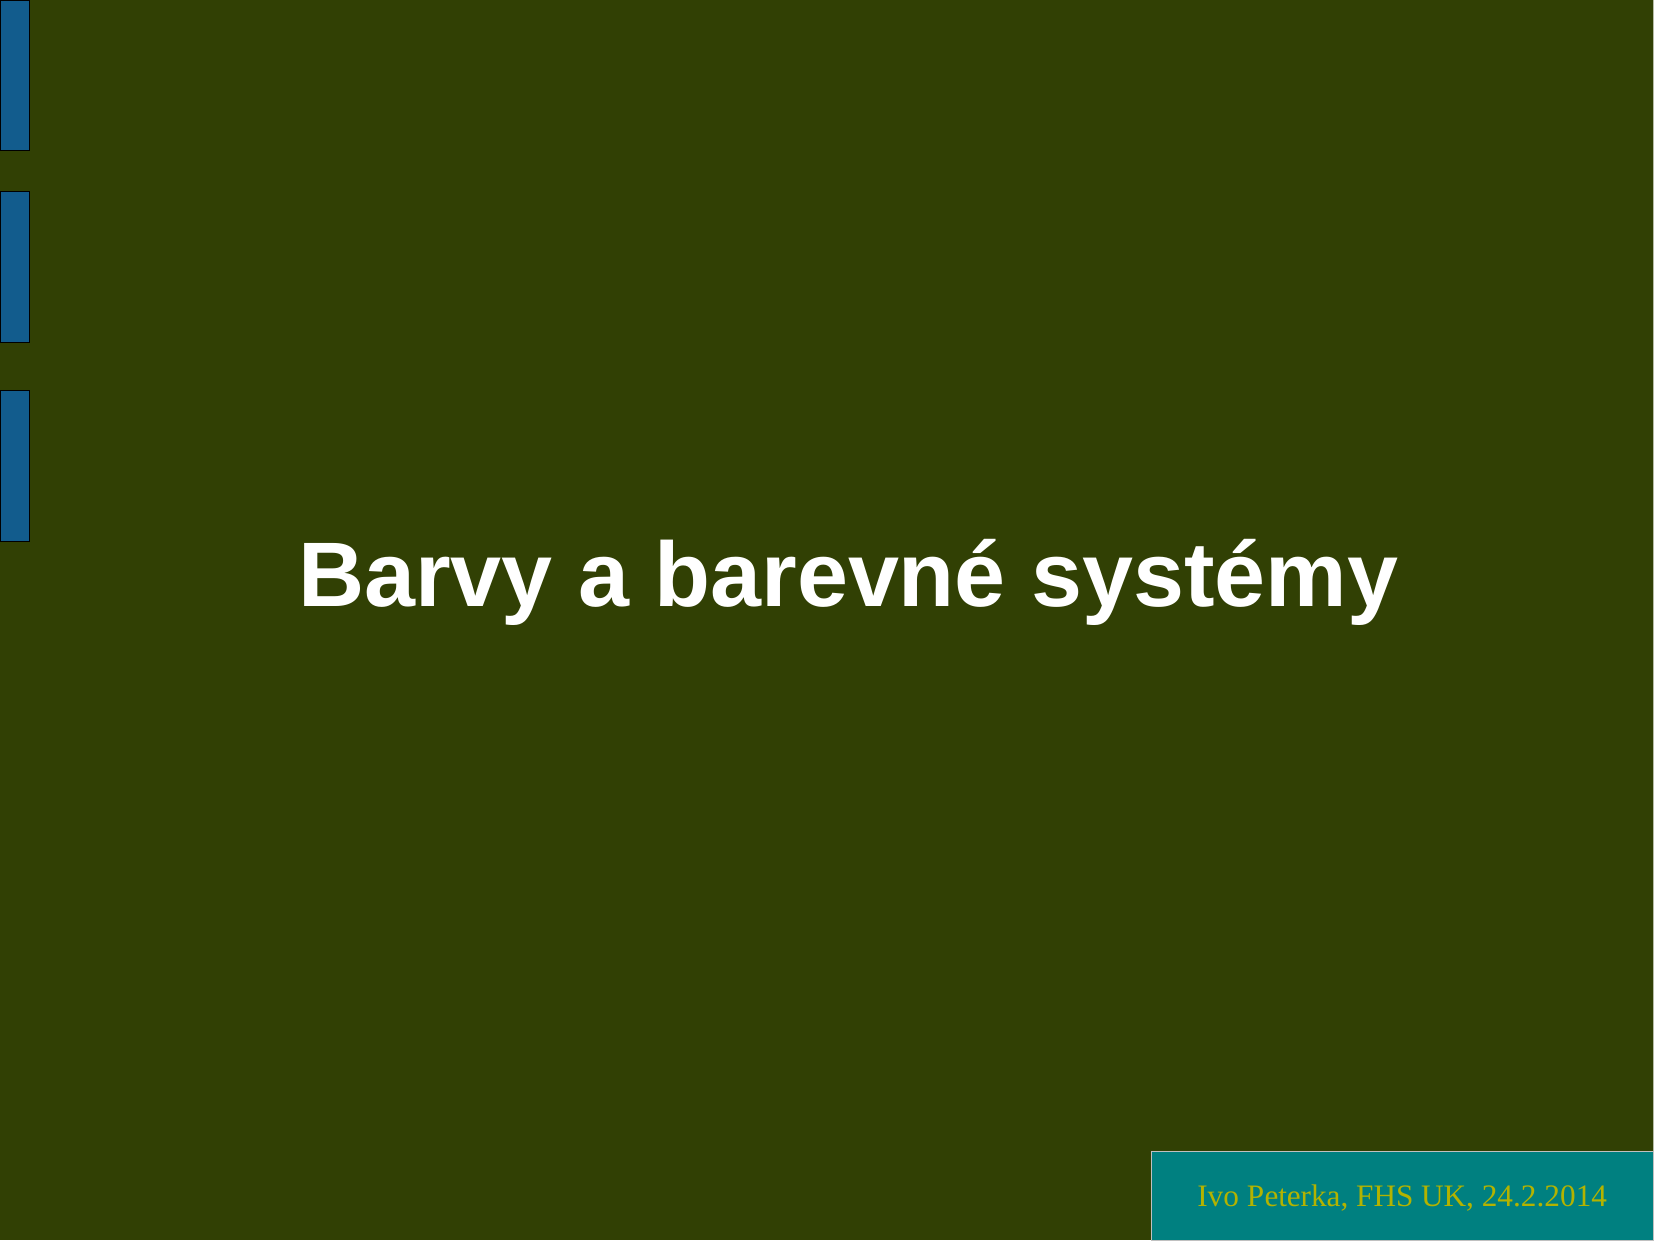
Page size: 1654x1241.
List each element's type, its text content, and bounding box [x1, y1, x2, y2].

title Barvy a barevné systémy [142, 280, 1555, 869]
